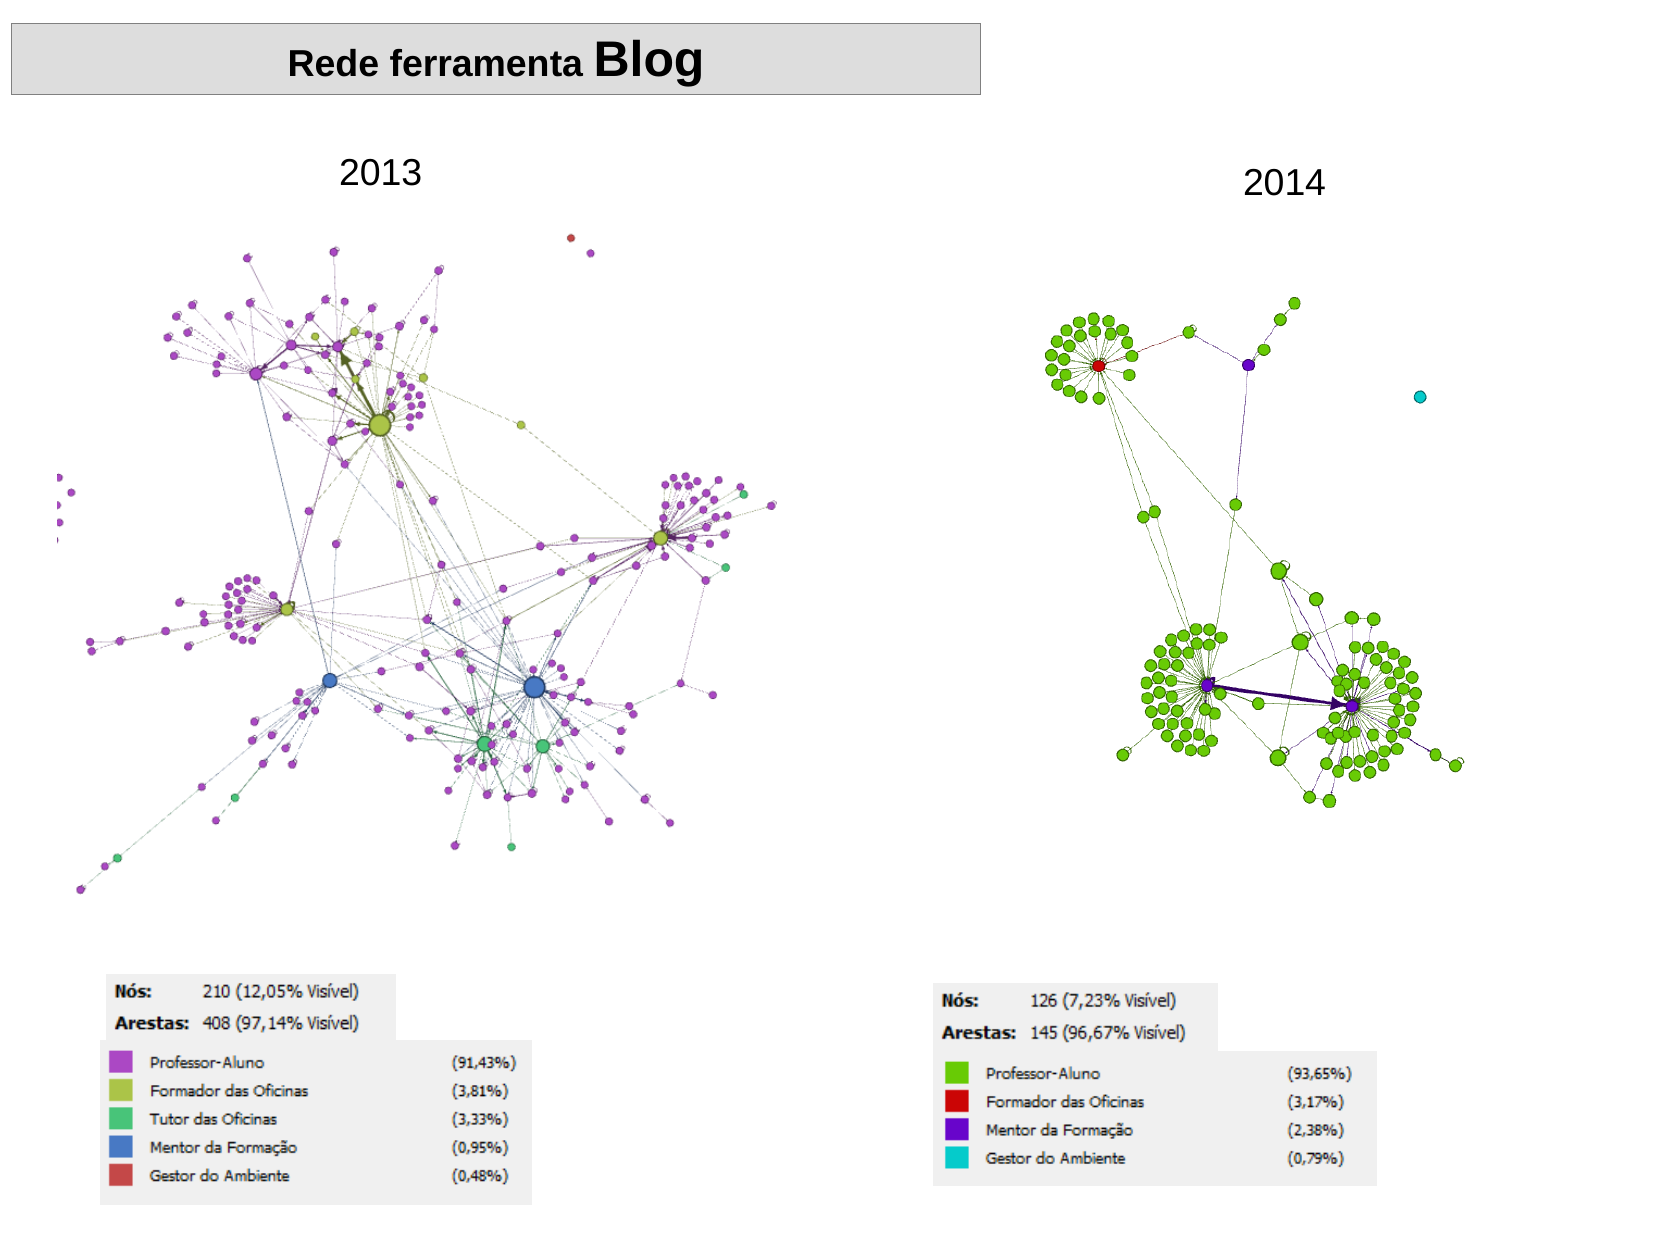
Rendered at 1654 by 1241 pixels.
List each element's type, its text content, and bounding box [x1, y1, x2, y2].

text_box 2013 [324, 143, 438, 201]
picture [57, 224, 791, 910]
text_box 2014 [1228, 153, 1341, 211]
text_box Rede ferramenta Blog [11, 23, 981, 95]
picture [100, 974, 532, 1205]
picture [933, 983, 1377, 1186]
picture [1027, 283, 1475, 816]
